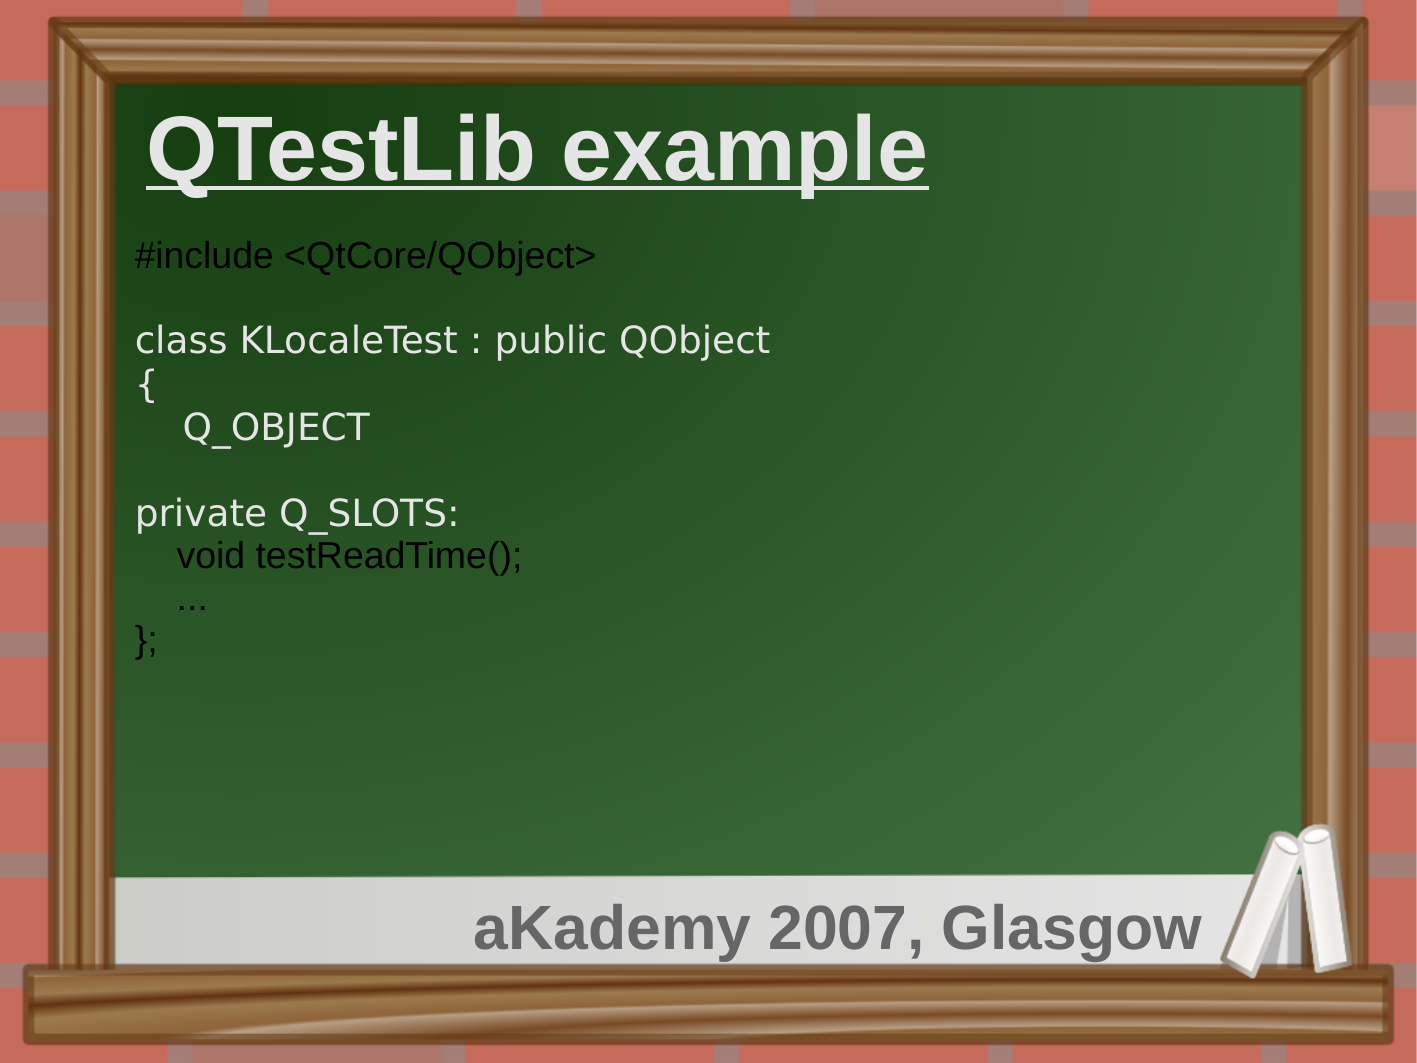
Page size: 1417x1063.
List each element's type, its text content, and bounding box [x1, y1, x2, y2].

text_box QTestLib example [131, 90, 1313, 206]
text_box #include <QtCore/QObject> class KLocaleTest : public QObject { Q_OBJECT private Q_SLOTS: void testReadTime(); ... }; [120, 185, 1273, 884]
picture [0, 0, 1417, 1063]
